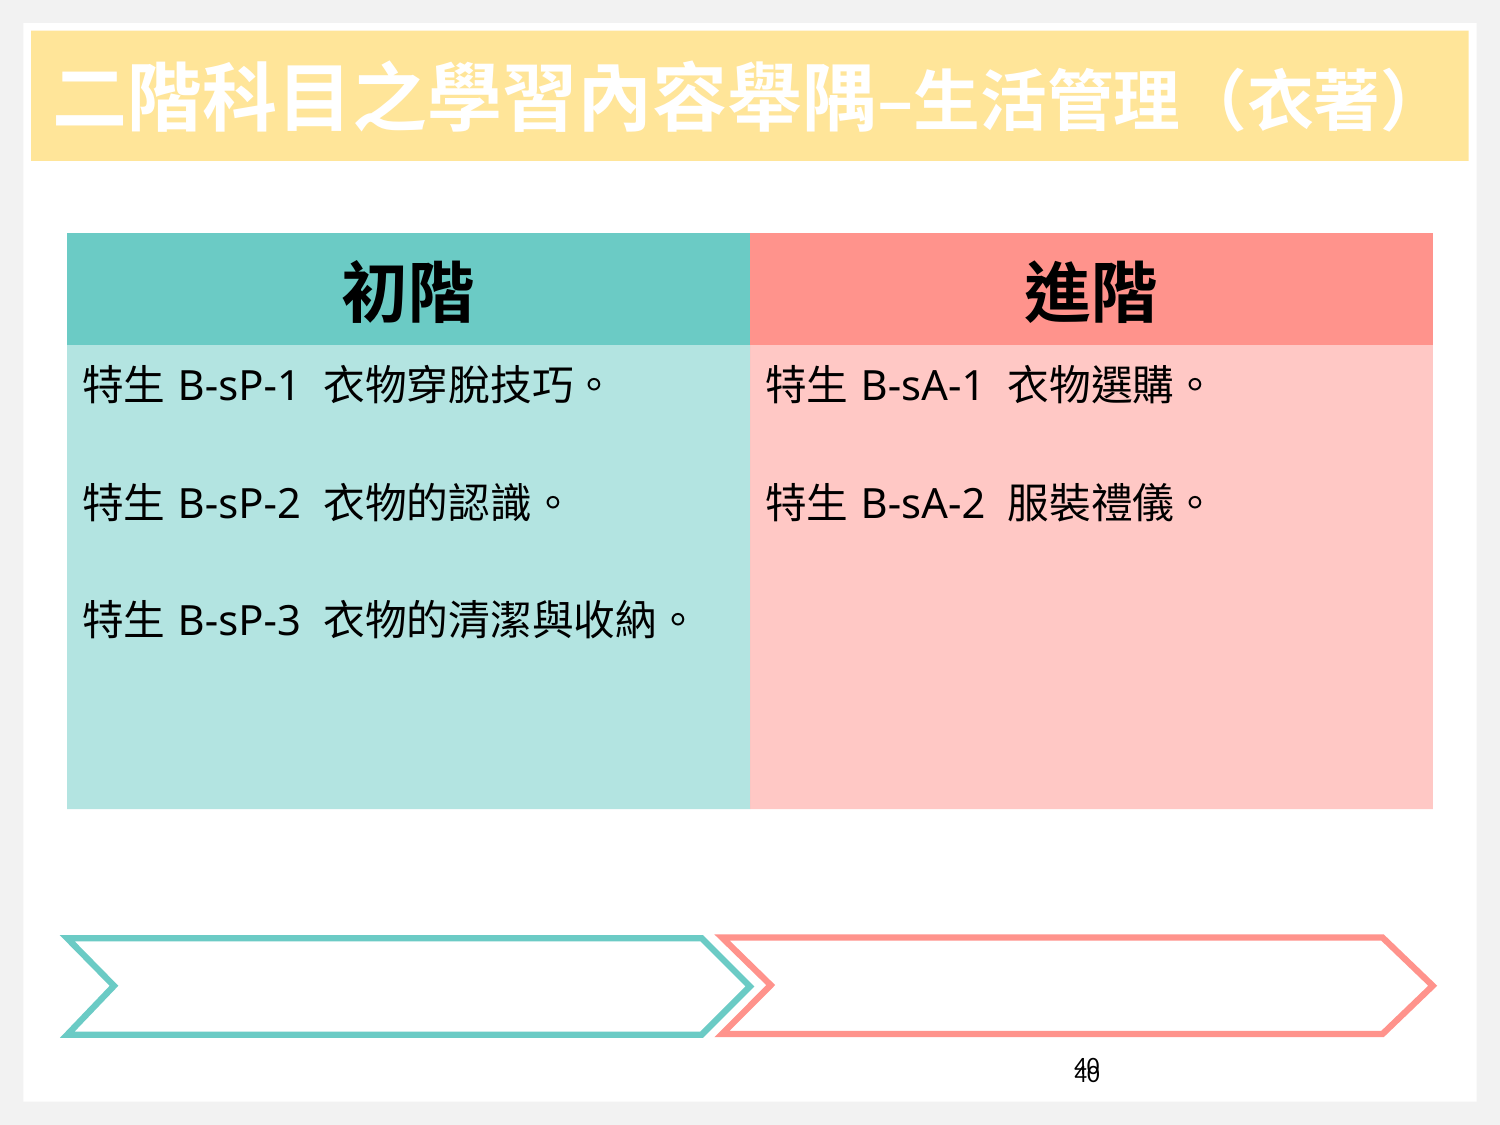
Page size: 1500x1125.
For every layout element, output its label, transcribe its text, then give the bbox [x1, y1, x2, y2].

table_cell 特生B-sP-1 衣物穿脫技巧。 特生B-sP-2 衣物的認識。 特生B-sP-3 衣物的清潔與收納。 [67, 345, 750, 809]
text_box 穿著品質 [721, 937, 1433, 1035]
table_cell 特生B-sA-1 衣物選購。 特生B-sA-2 服裝禮儀。 [750, 345, 1433, 809]
text_box 二階科目之學習內容舉隅–生活管理（衣著） [31, 30, 1469, 161]
table_header 初階 [67, 233, 750, 345]
table_header 進階 [750, 233, 1433, 345]
text_box 基本穿著知能 [67, 938, 750, 1035]
slide_number <編號> [1059, 1042, 1397, 1103]
